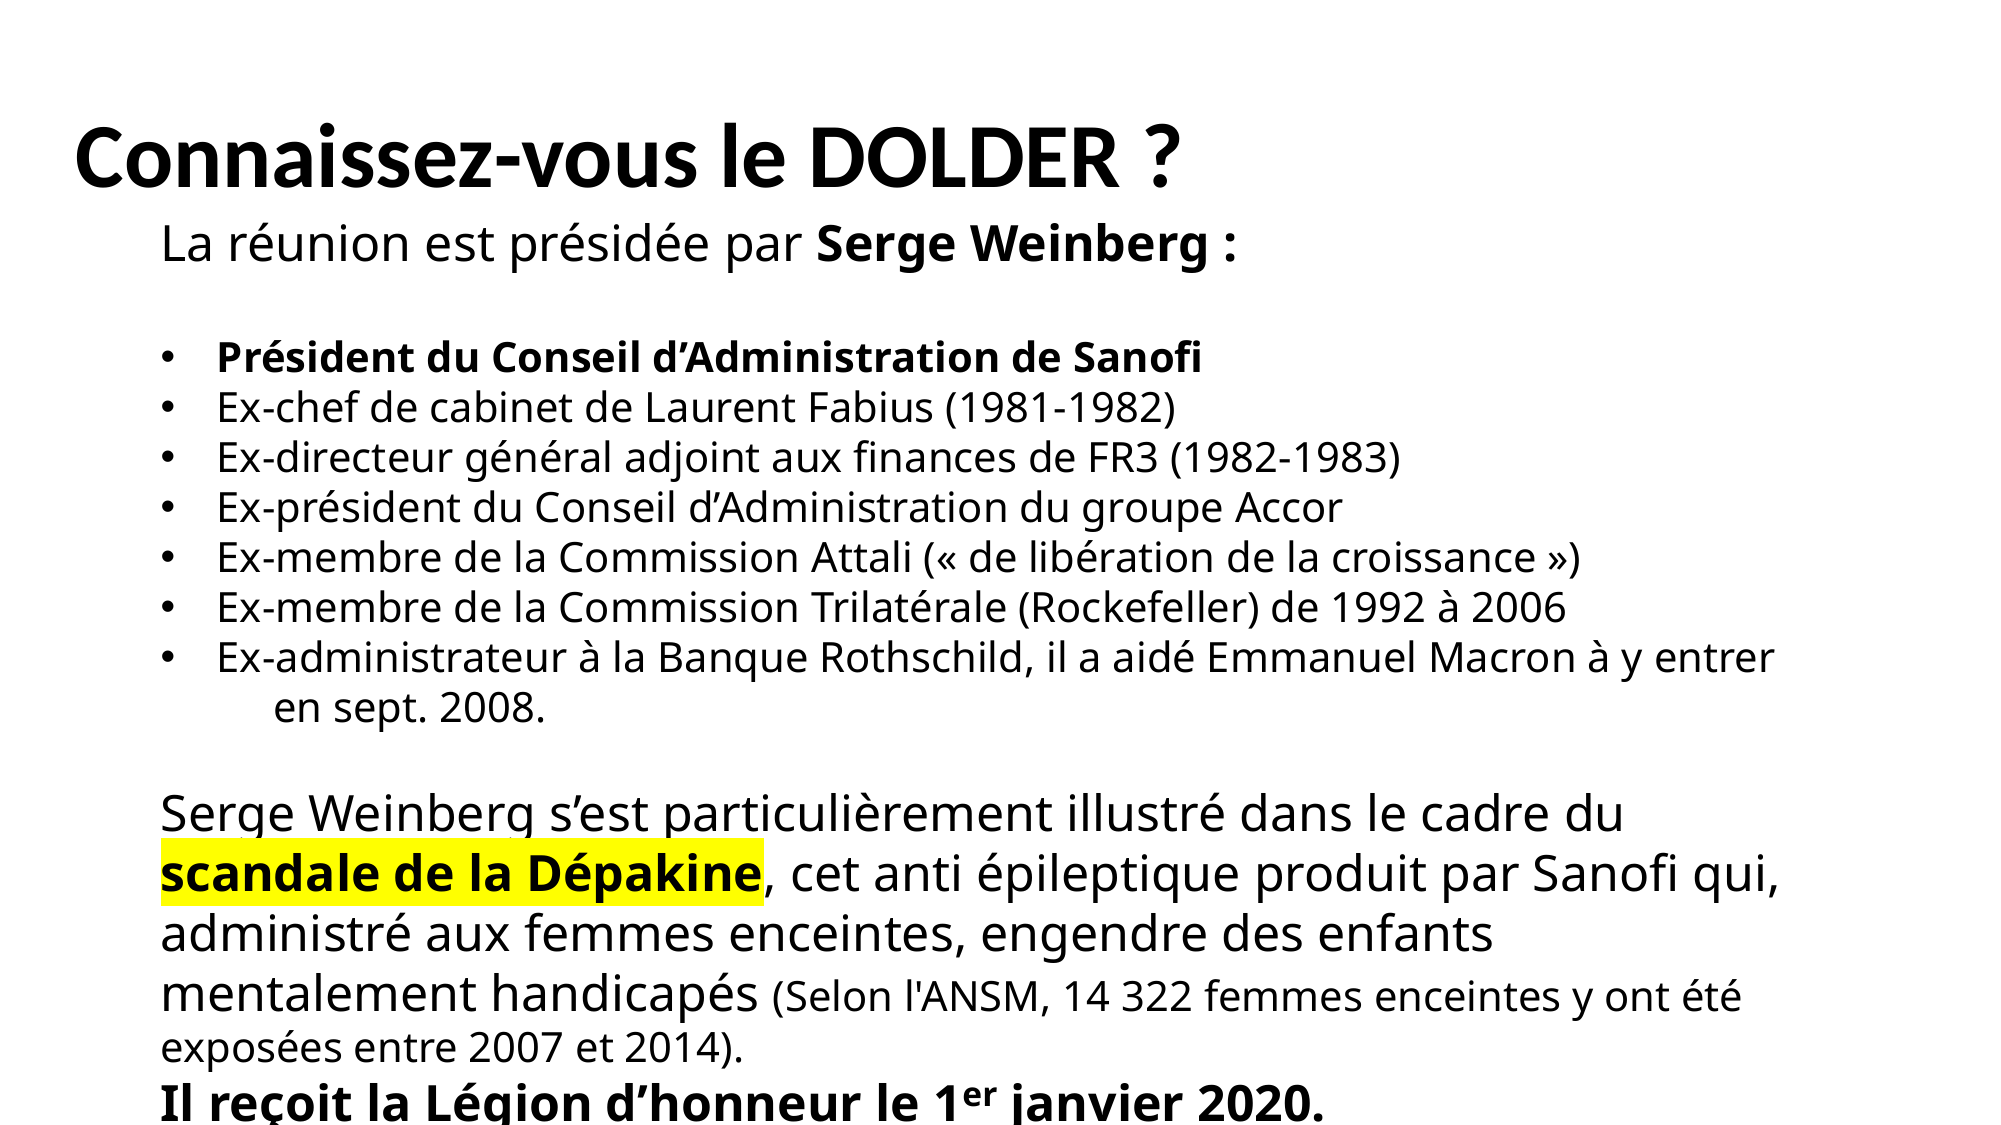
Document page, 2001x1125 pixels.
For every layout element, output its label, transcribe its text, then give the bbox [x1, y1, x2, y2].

text_box La réunion est présidée par Serge Weinberg : Président du Conseil d’Administration de Sanofi Ex-chef de cabinet de Laurent Fabius (1981-1982) Ex-directeur général adjoint aux finances de FR3 (1982-1983) Ex-président du Conseil d’Administration du groupe Accor Ex-membre de la Commission Attali (« de libération de la croissance ») Ex-membre de la Commission Trilatérale (Rockefeller) de 1992 à 2006 Ex-administrateur à la Banque Rothschild, il a aidé Emmanuel Macron à y entrer en sept. 2008. Serge Weinberg s’est particulièrement illustré dans le cadre du scandale de la Dépakine, cet anti épileptique produit par Sanofi qui, administré aux femmes enceintes, engendre des enfants mentalement handicapés (Selon l'ANSM, 14 322 femmes enceintes y ont été exposées entre 2007 et 2014). Il reçoit la Légion d’honneur le 1er janvier 2020. [146, 204, 1806, 1125]
title Connaissez-vous le DOLDER ? [60, 48, 1786, 267]
